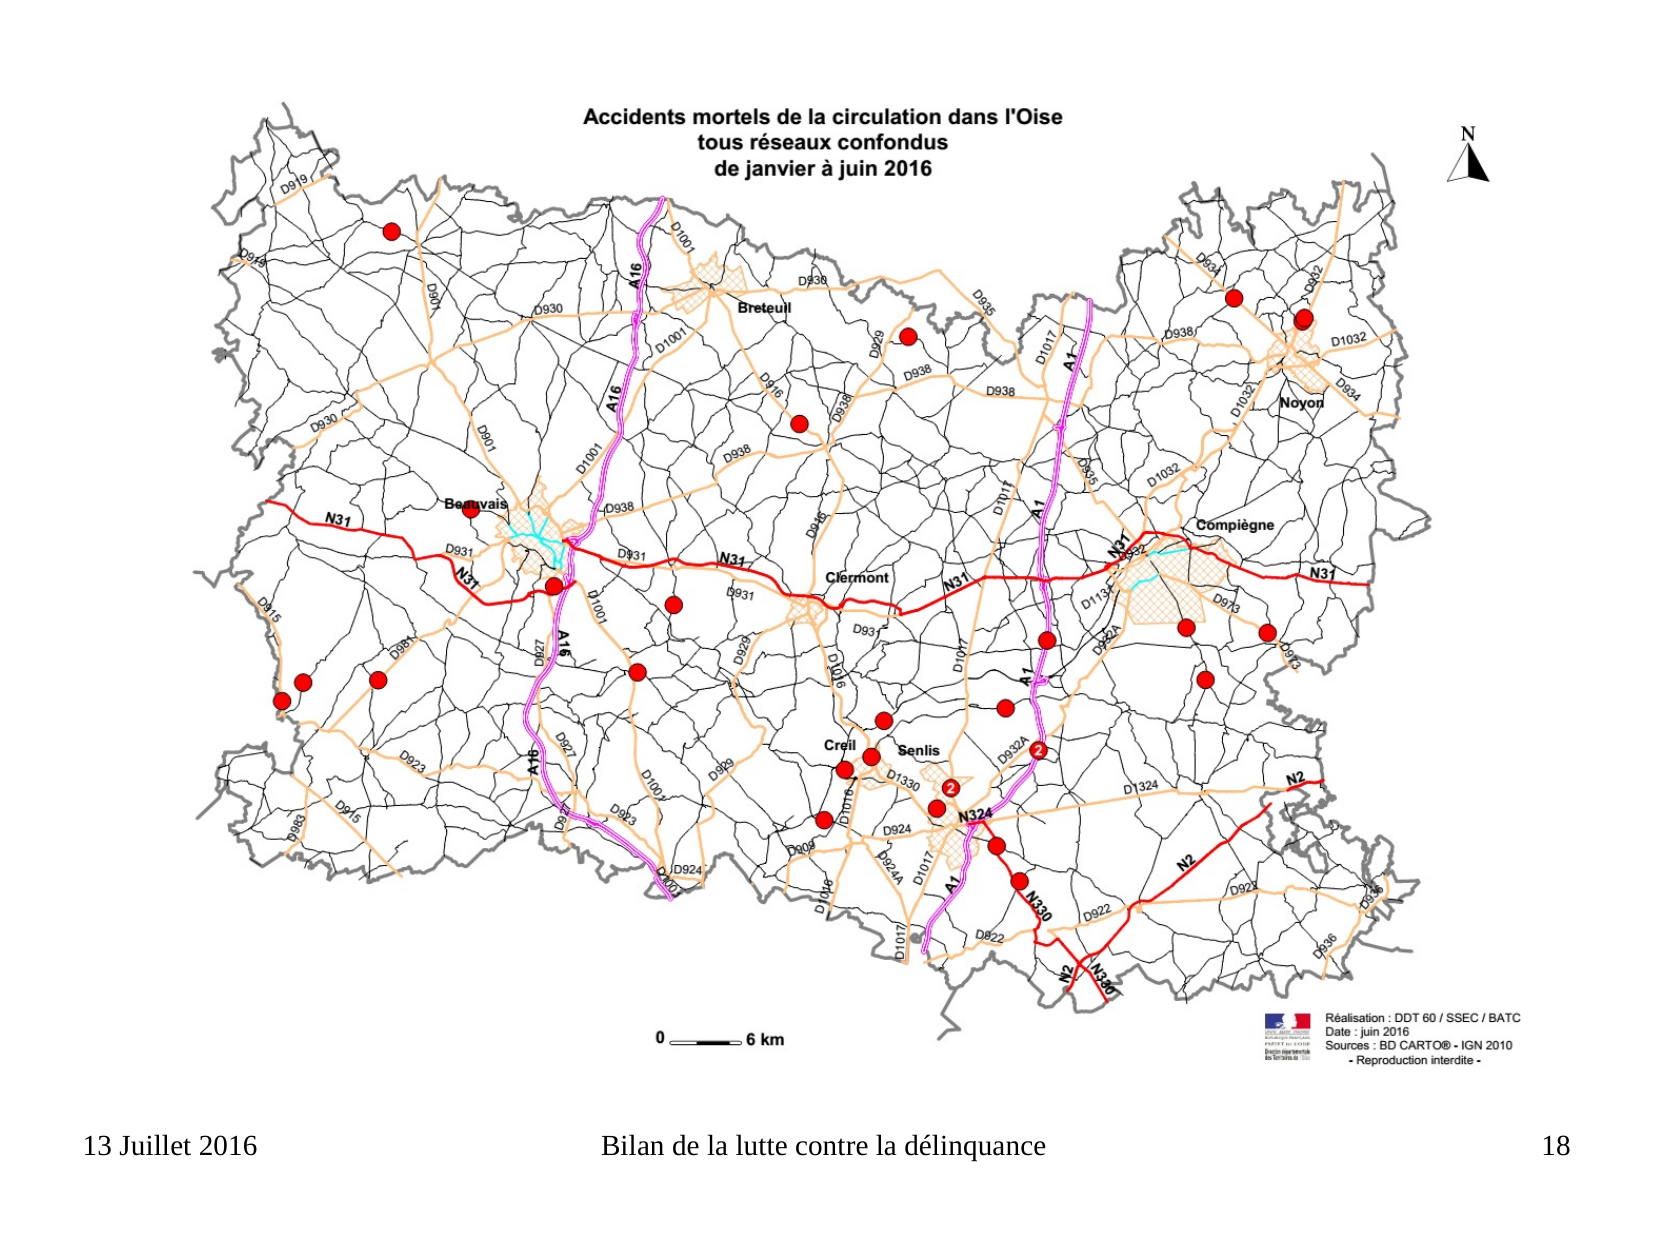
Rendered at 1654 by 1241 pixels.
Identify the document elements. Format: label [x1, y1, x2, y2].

picture [106, 83, 1542, 1099]
